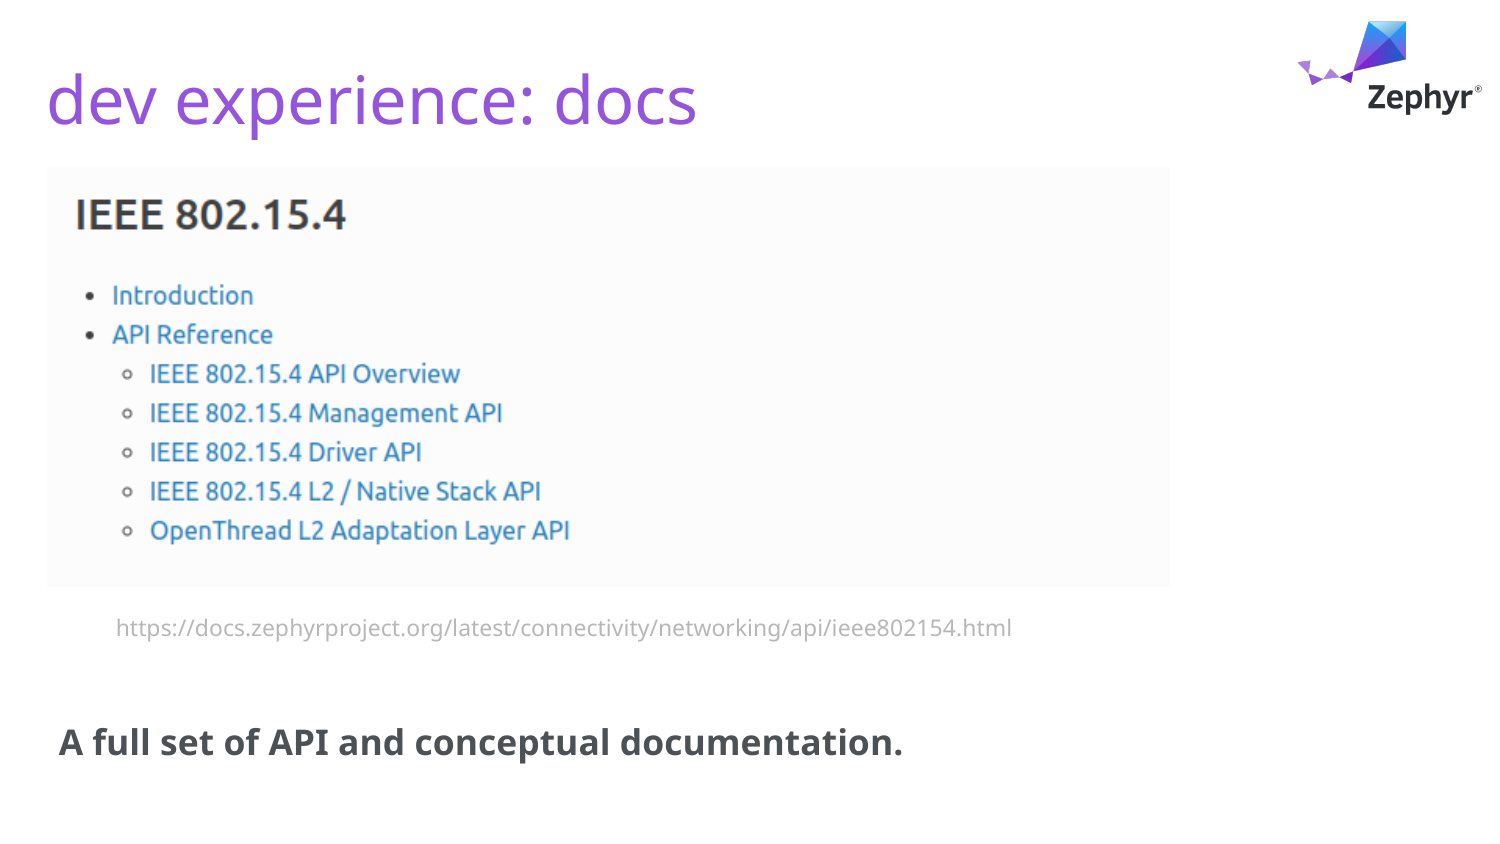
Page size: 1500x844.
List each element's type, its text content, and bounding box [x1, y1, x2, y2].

title dev experience: docs [31, 38, 1382, 145]
picture [47, 167, 1170, 587]
picture [1294, 15, 1485, 122]
text_box A full set of API and conceptual documentation. [43, 698, 1493, 778]
text_box https://docs.zephyrproject.org/latest/connectivity/networking/api/ieee802154.html [97, 598, 1032, 657]
